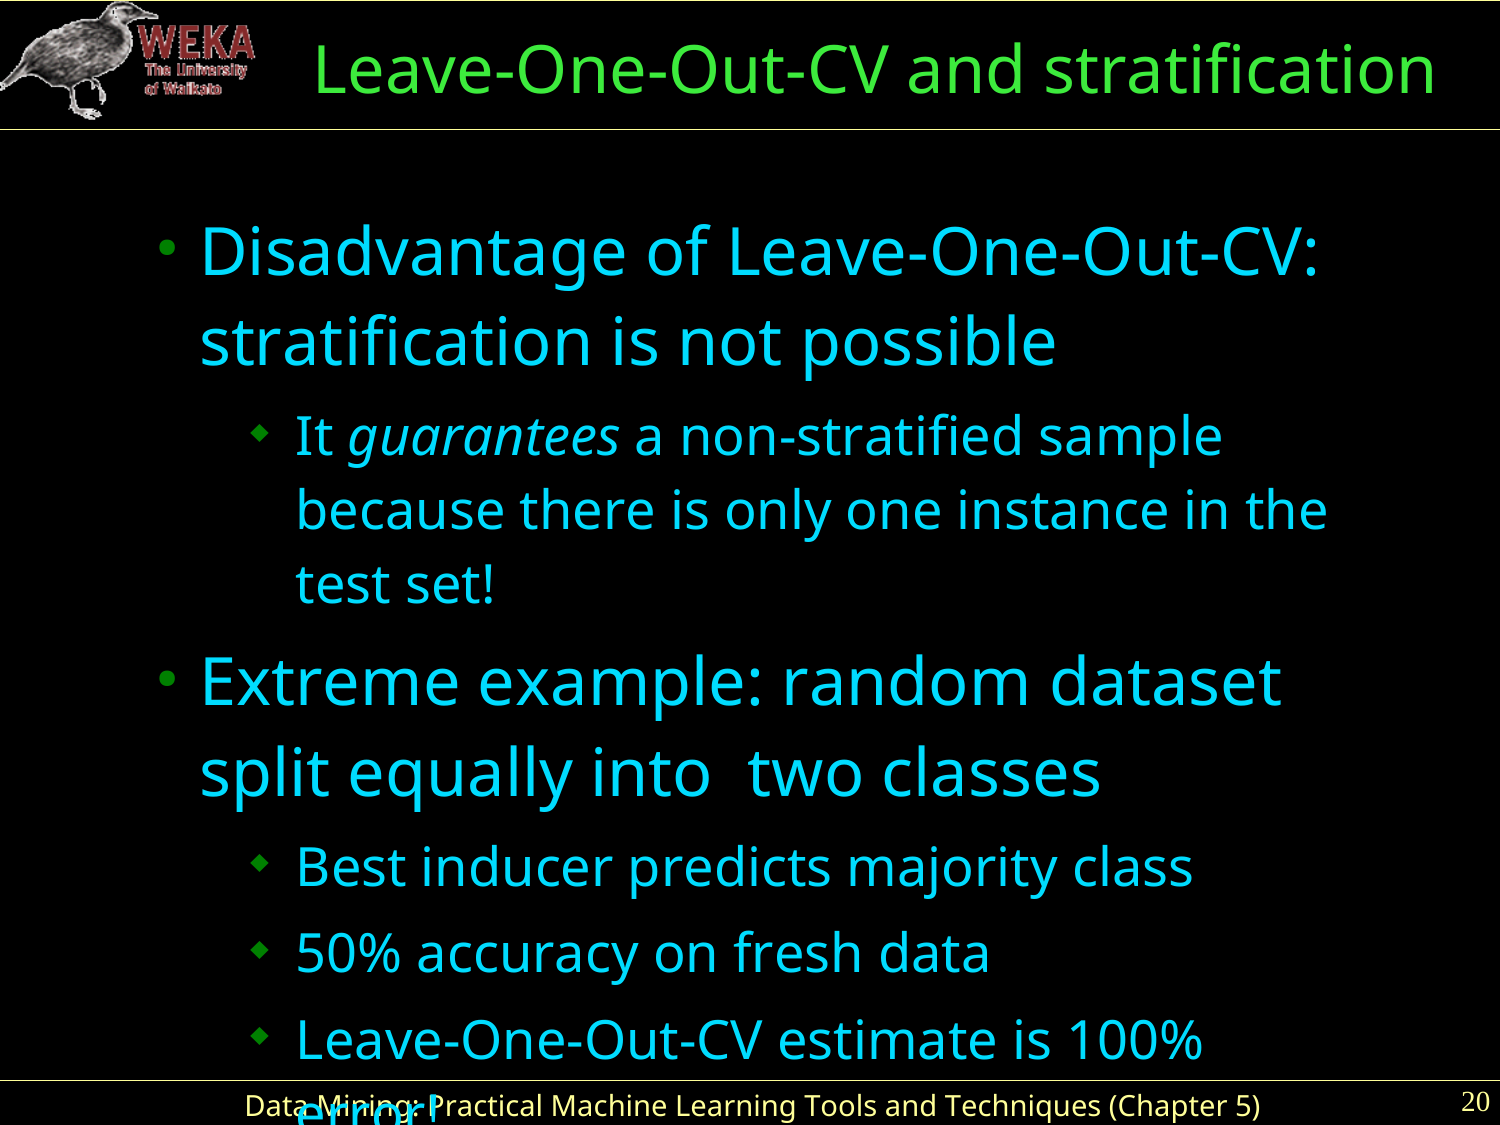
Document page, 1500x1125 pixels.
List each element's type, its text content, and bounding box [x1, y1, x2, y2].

text_box Disadvantage of Leave-One-Out-CV: stratification is not possible It guarantees a non-stratified sample because there is only one instance in the test set! Extreme example: random dataset split equally into two classes Best inducer predicts majority class 50% accuracy on fresh data Leave-One-Out-CV estimate is 100% error! [141, 196, 1380, 946]
title Leave-One-Out-CV and stratification [297, 0, 1500, 148]
picture [0, 1, 266, 129]
